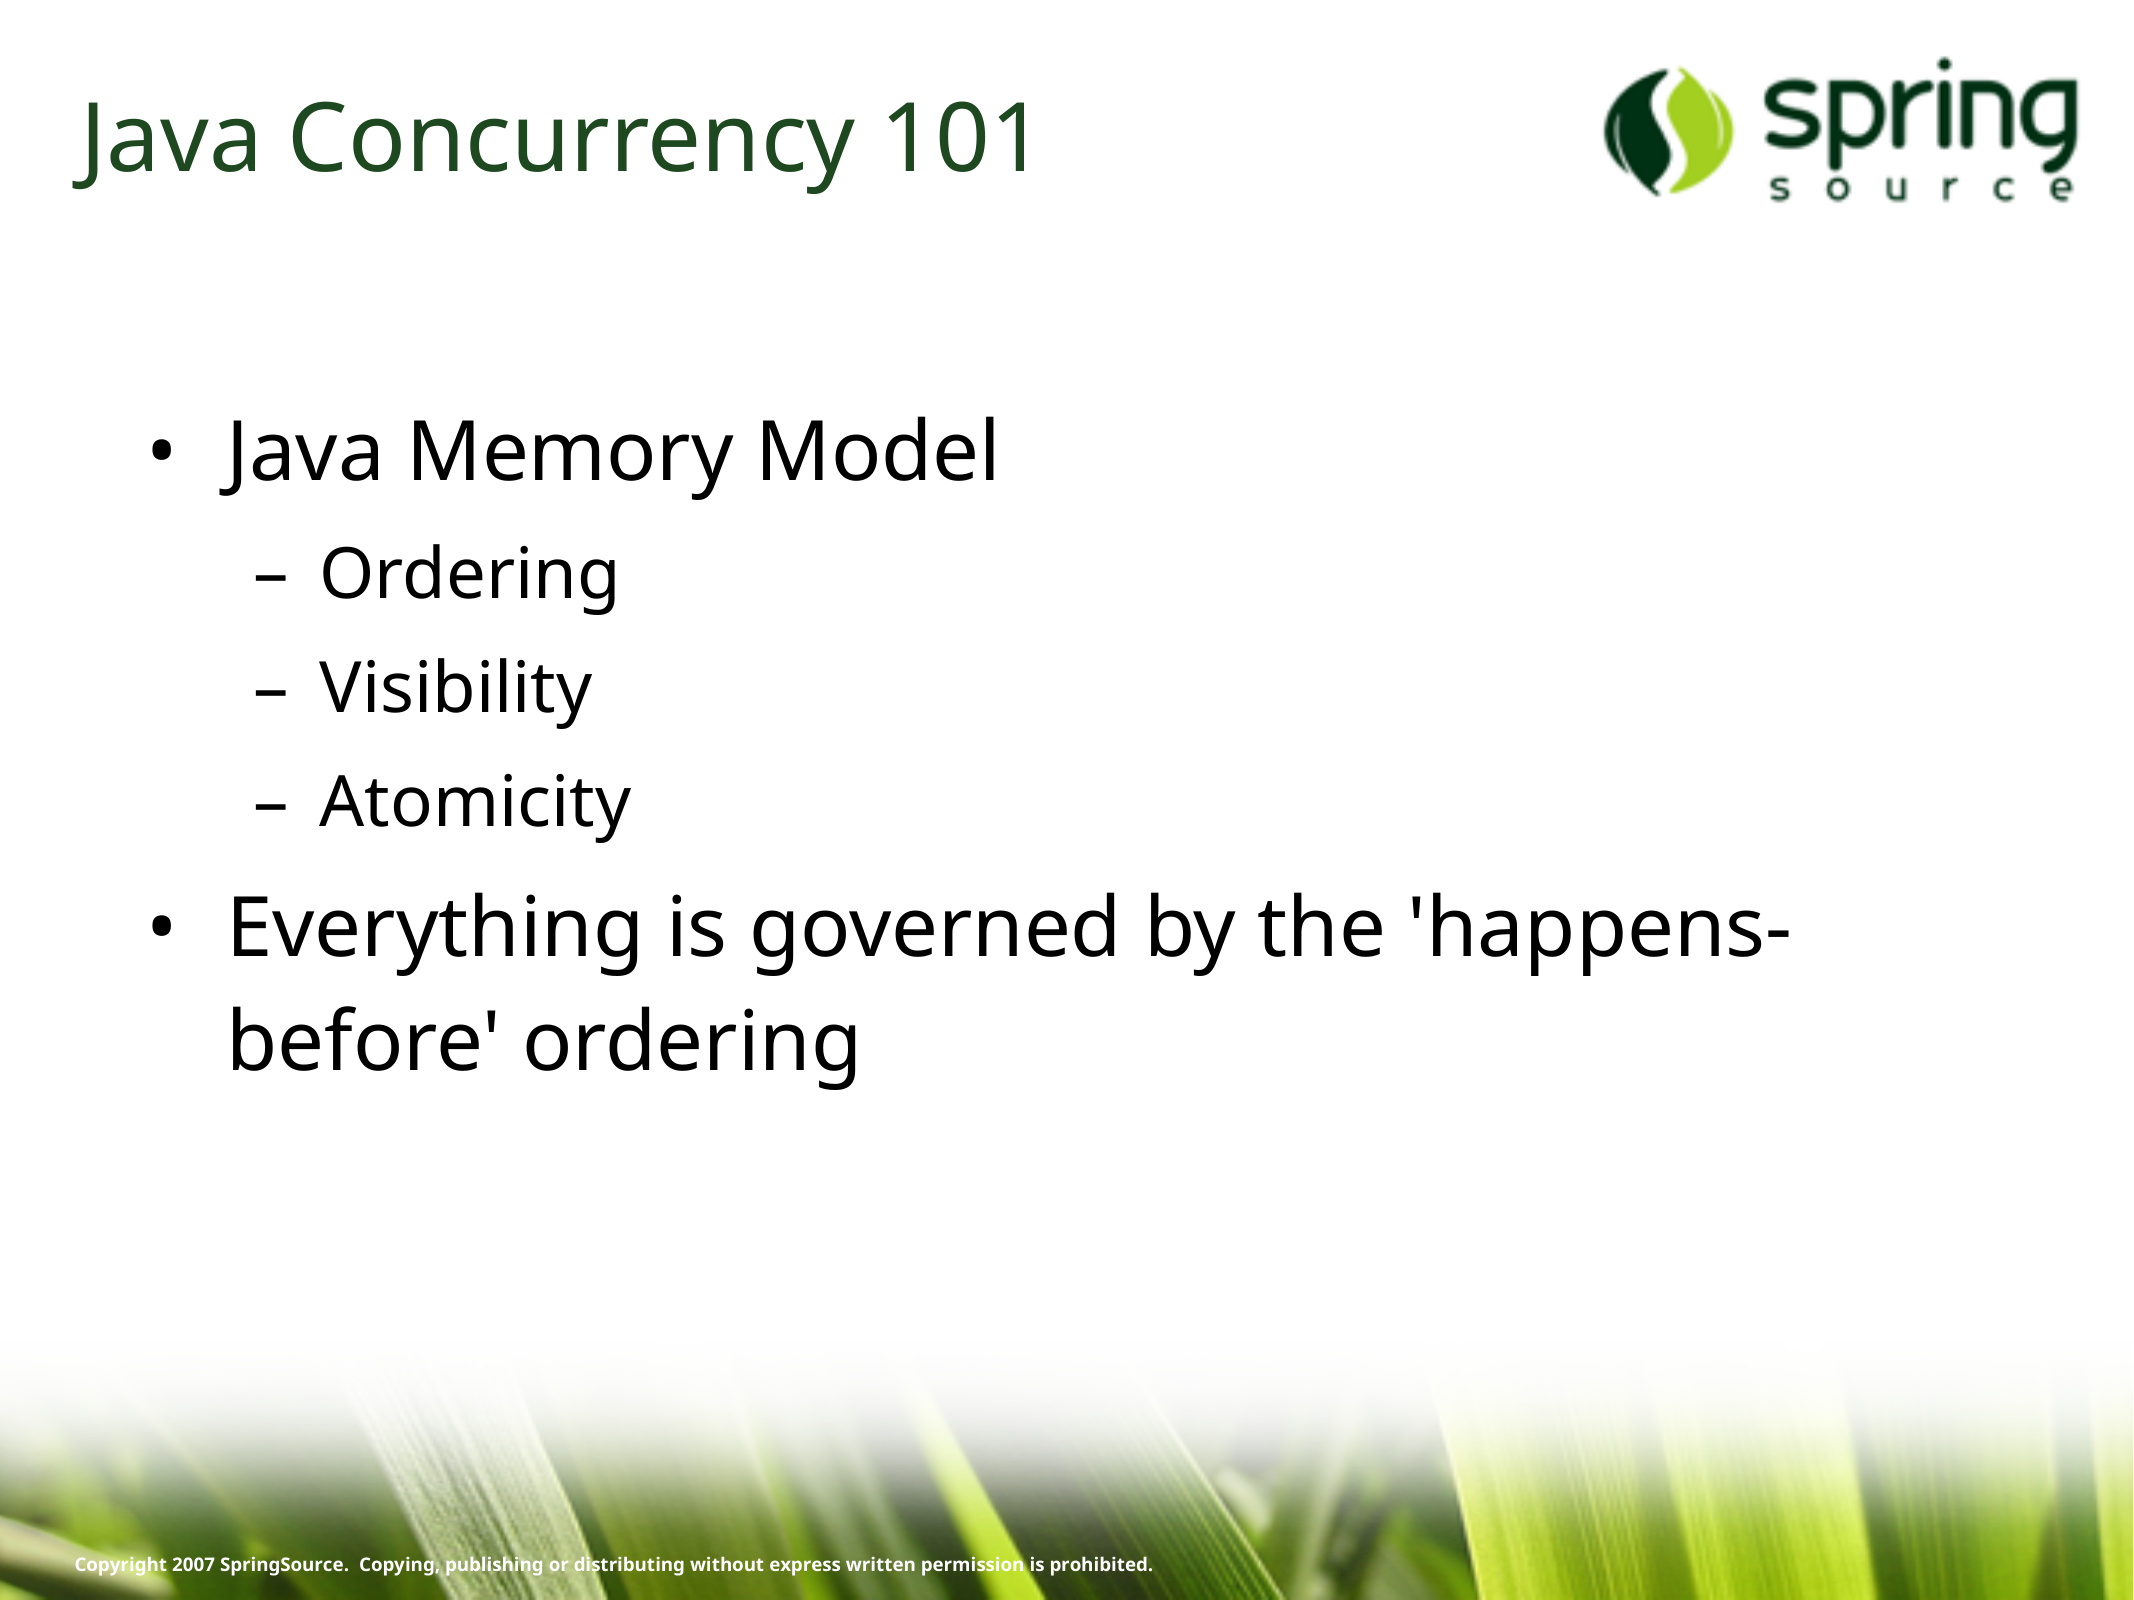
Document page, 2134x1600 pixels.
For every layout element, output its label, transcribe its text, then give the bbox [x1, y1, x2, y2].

picture [0, 1340, 2134, 1600]
picture [1555, 46, 2134, 224]
list Java Memory Model Ordering Visibility Atomicity Everything is governed by the 'happens-before' ordering [146, 391, 1982, 1319]
title Java Concurrency 101 [80, 16, 1548, 253]
